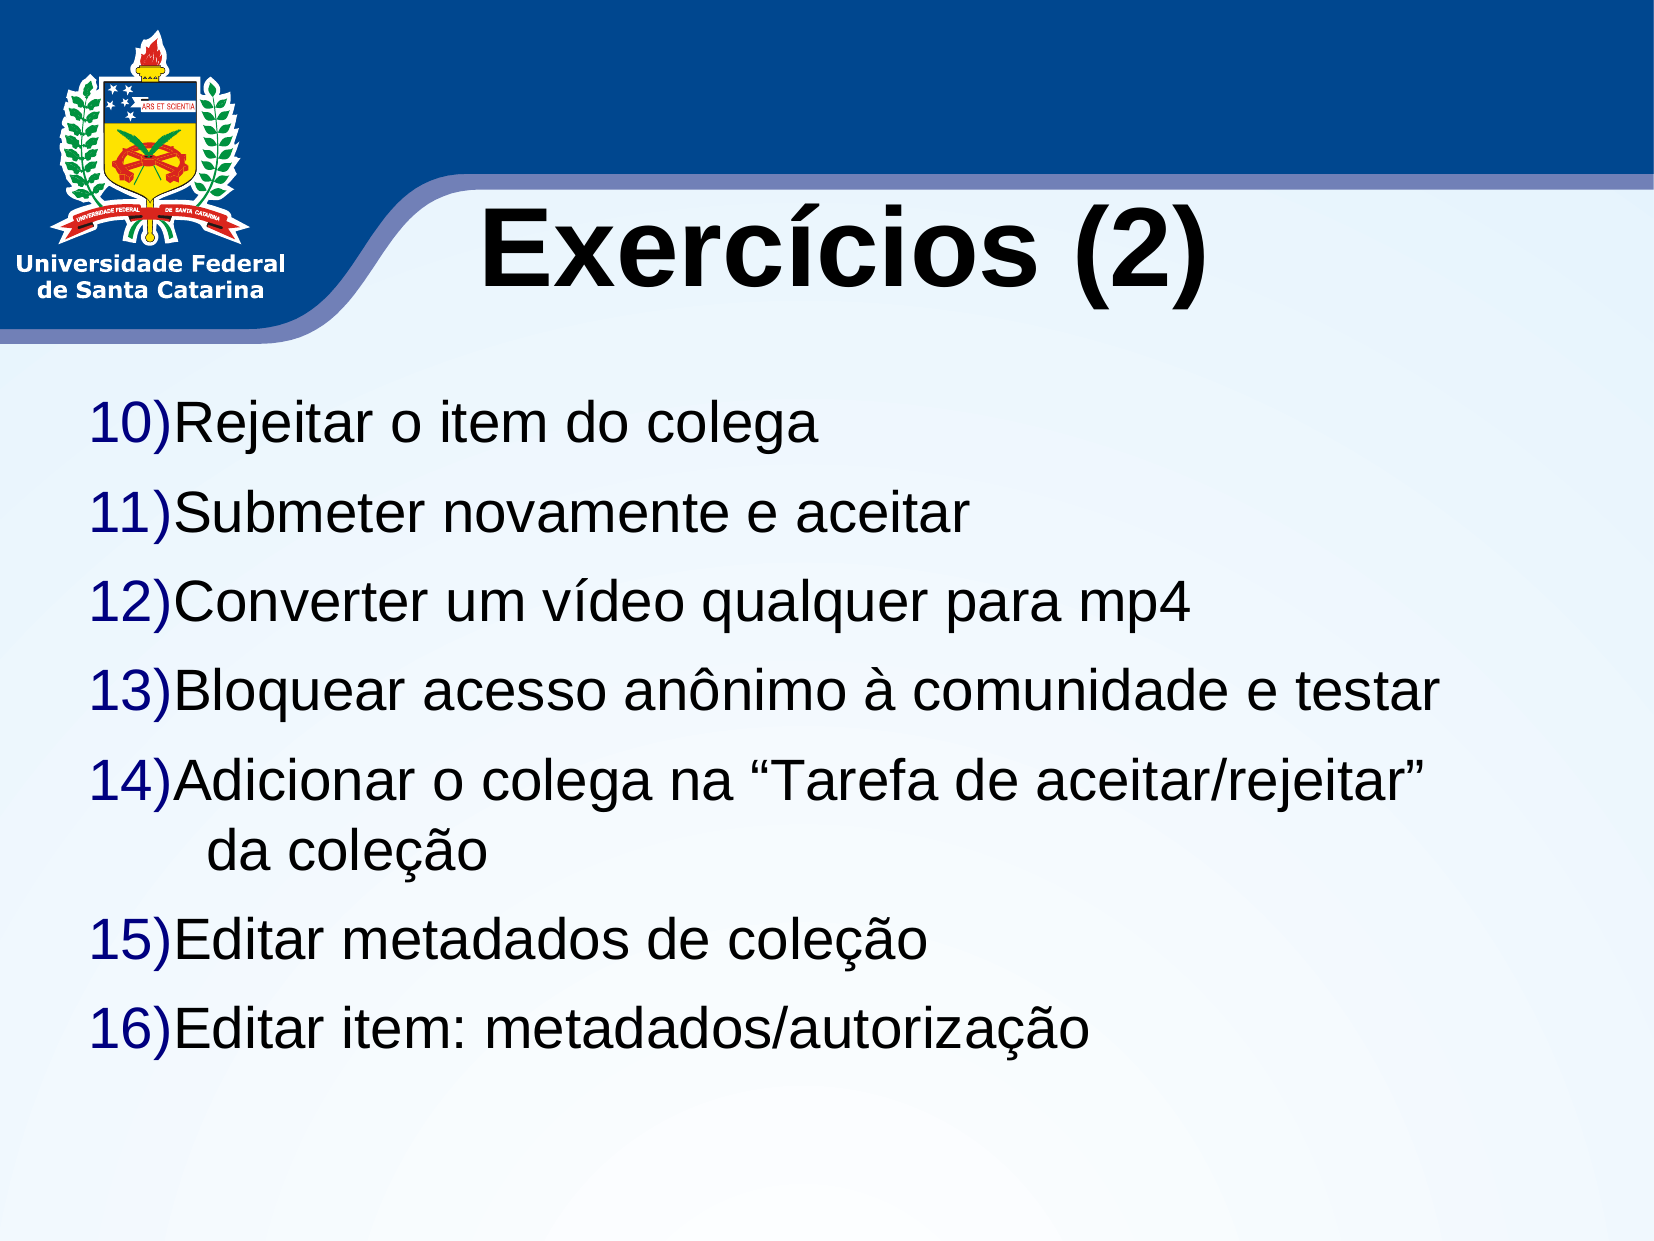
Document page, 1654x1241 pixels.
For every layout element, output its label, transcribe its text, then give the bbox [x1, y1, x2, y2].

title Exercícios (2) [100, 138, 1589, 346]
list Rejeitar o item do colega Submeter novamente e aceitar Converter um vídeo qualquer para mp4 Bloquear acesso anônimo à comunidade e testar Adicionar o colega na “Tarefa de aceitar/rejeitar” da coleção Editar metadados de coleção Editar item: metadados/autorização [88, 384, 1489, 1241]
